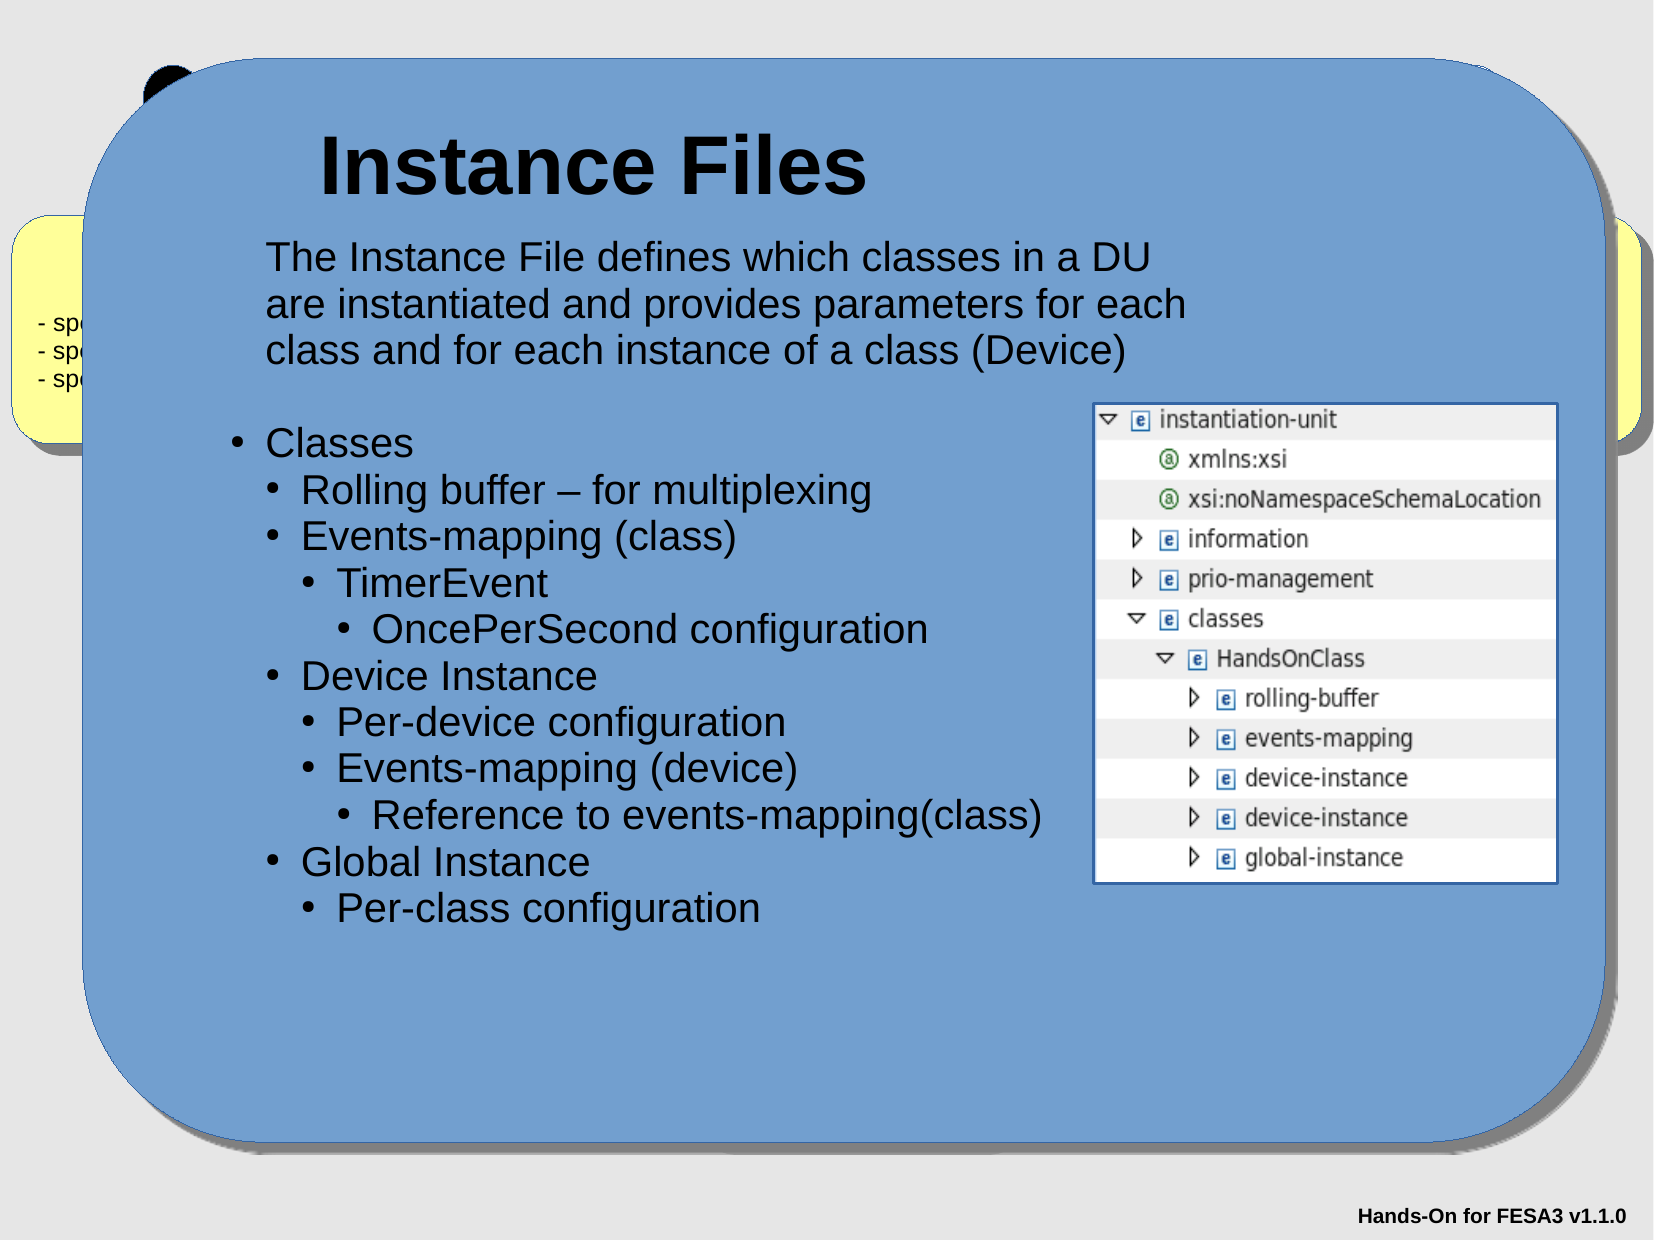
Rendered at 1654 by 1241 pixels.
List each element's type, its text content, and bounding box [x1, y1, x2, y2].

text_box The Instance File defines which classes in a DU are instantiated and provides parameters for each class and for each instance of a class (Device) Classes Rolling buffer – for multiplexing Events-mapping (class) TimerEvent OncePerSecond configuration Device Instance Per-device configuration Events-mapping (device) Reference to events-mapping(class) Global Instance Per-class configuration [215, 180, 1231, 986]
picture [1095, 405, 1557, 882]
text_box Instance Files [304, 65, 1409, 196]
text_box [82, 58, 1606, 1143]
